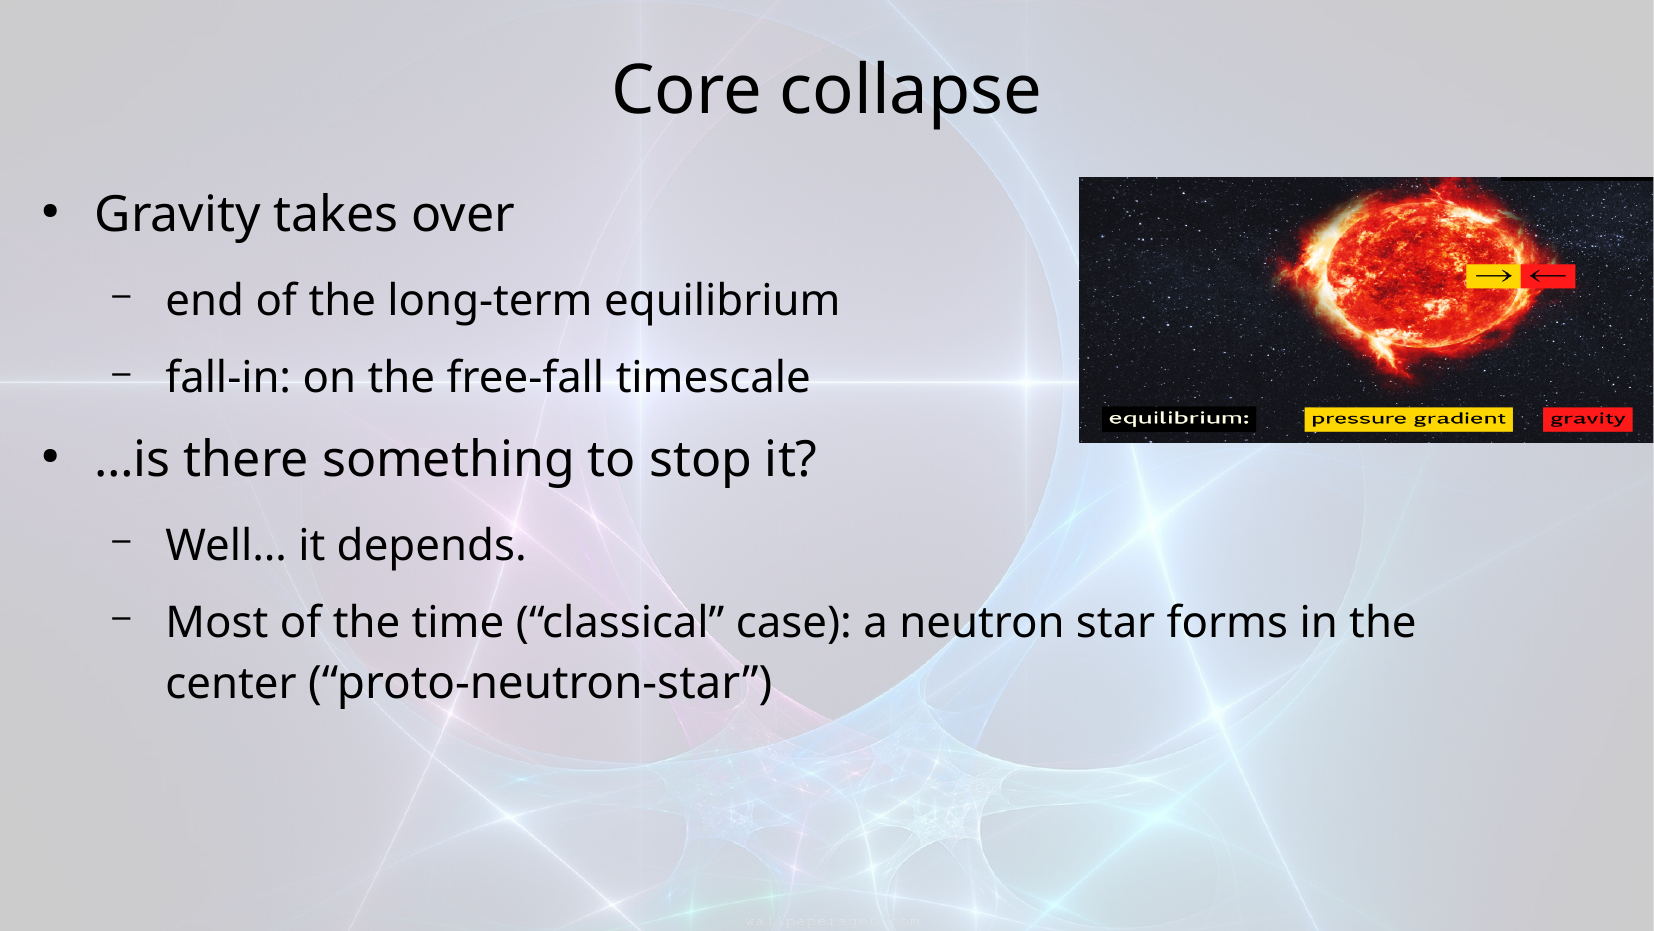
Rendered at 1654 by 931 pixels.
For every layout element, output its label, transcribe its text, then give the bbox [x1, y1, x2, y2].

title Core collapse [82, 8, 1571, 165]
picture [0, 0, 1654, 931]
list Gravity takes over end of the long-term equilibrium fall-in: on the free-fall timescale …is there something to stop it? Well… it depends. Most of the time (“classical” case): a neutron star forms in the center (“proto-neutron-star”) [23, 178, 1512, 718]
